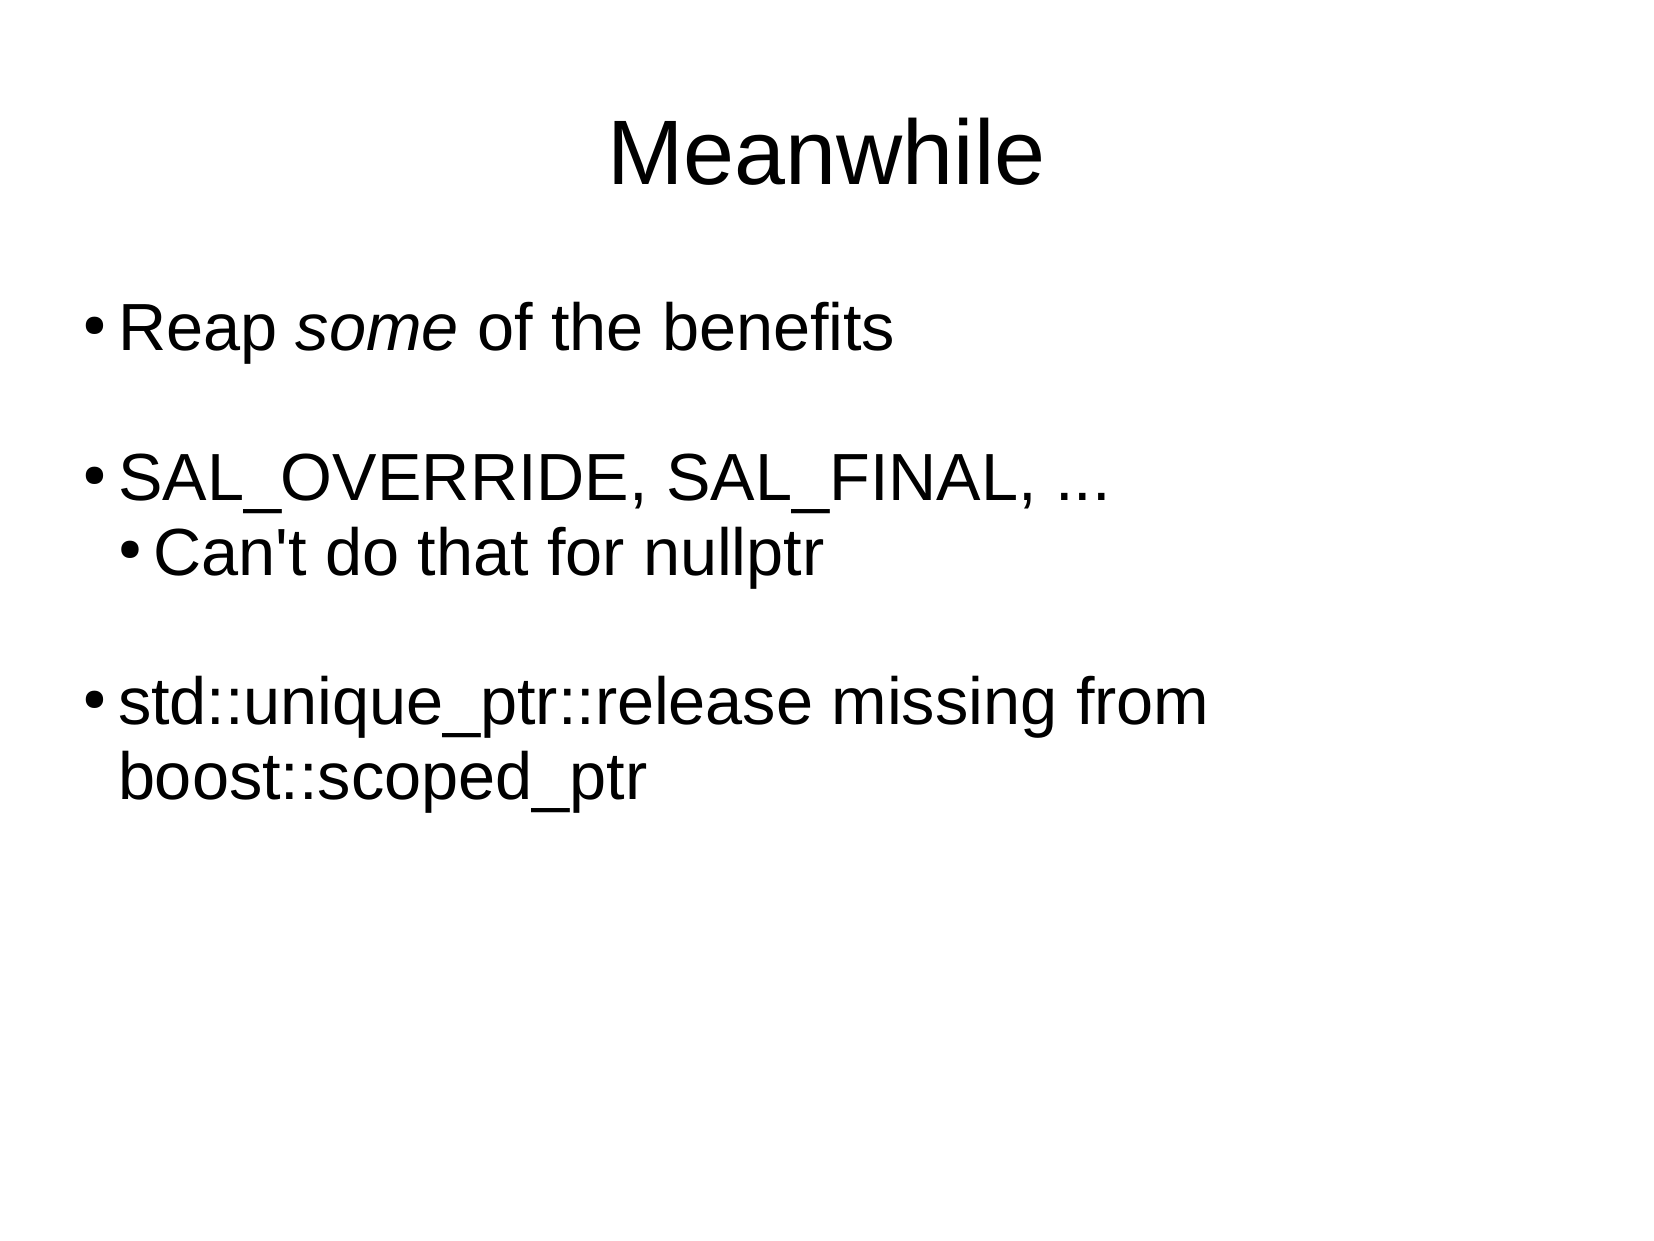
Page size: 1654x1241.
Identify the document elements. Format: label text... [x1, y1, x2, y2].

title Meanwhile [82, 49, 1571, 257]
subtitle Reap some of the benefits SAL_OVERRIDE, SAL_FINAL, ... Can't do that for nullptr std::unique_ptr::release missing from boost::scoped_ptr [82, 290, 1571, 1010]
